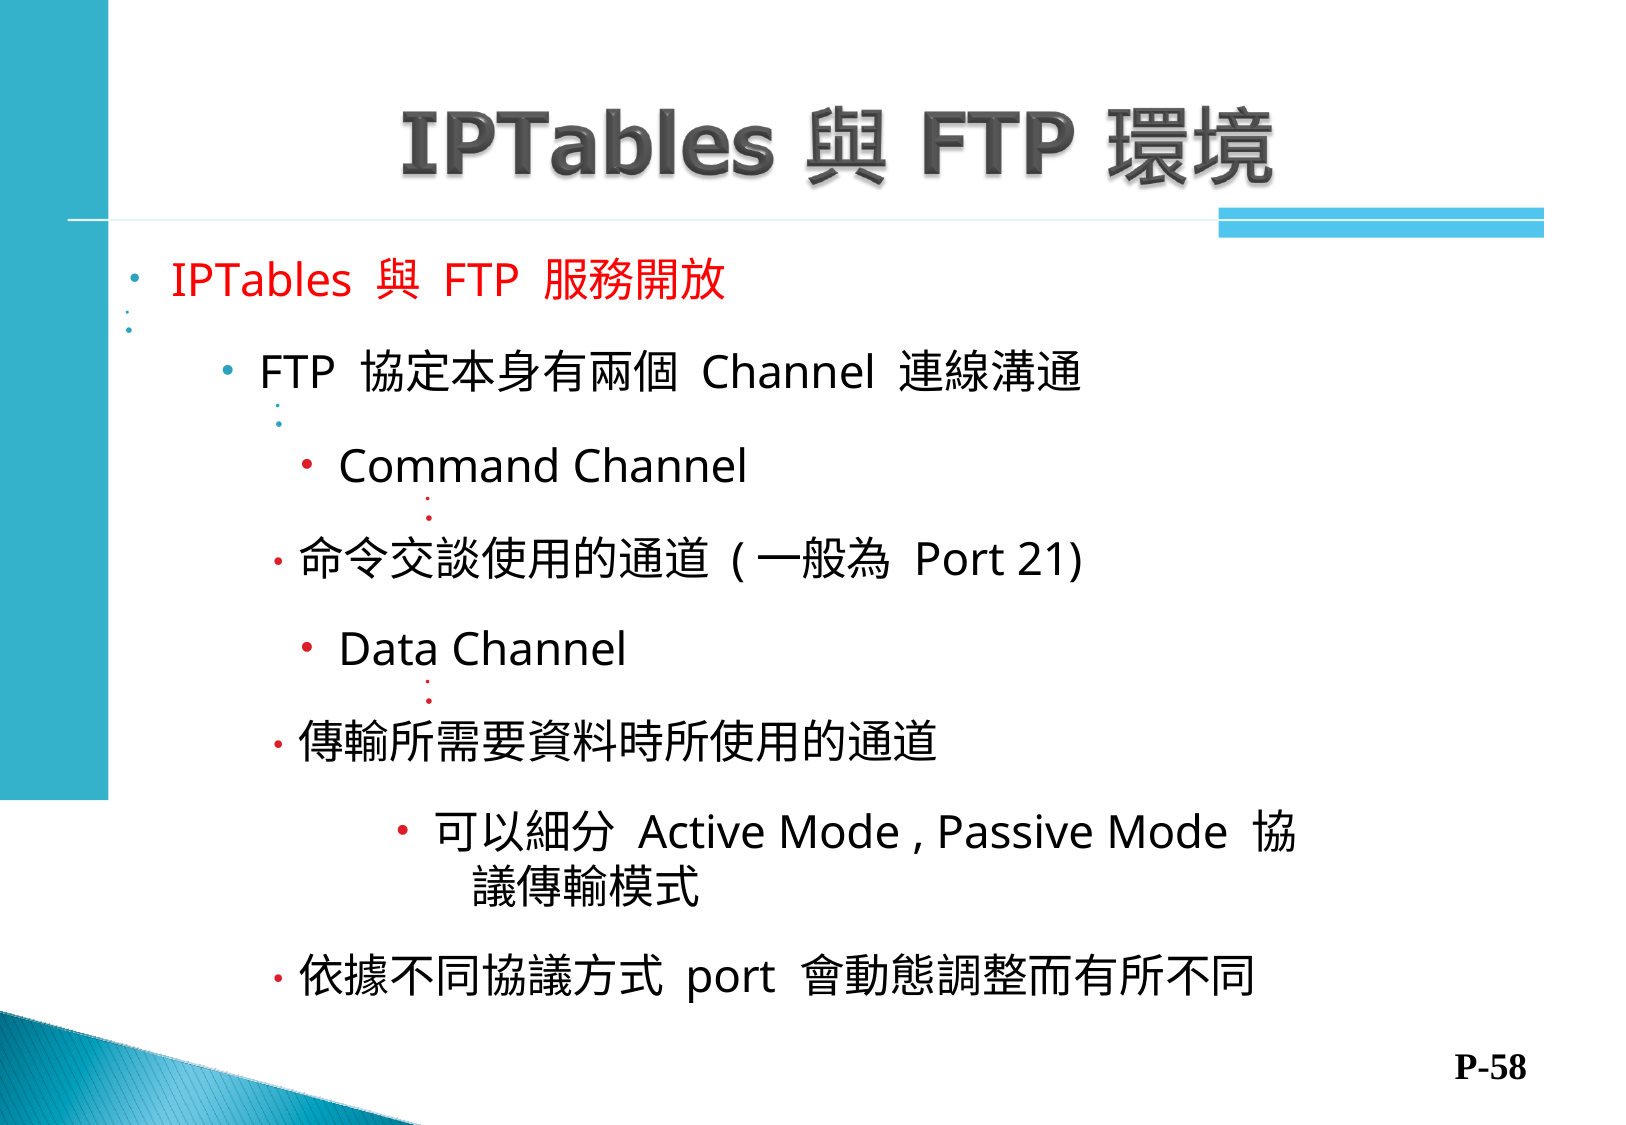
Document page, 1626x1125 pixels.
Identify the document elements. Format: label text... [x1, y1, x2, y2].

text_box IPTables 與 FTP 服務開放 FTP 協定本身有兩個 Channel 連線溝通 Command Channel • 命令交談使用的通道 (一般為 Port 21) Data Channel • 傳輸所需要資料時所使用的通道 可以細分 Active Mode , Passive Mode 協議傳輸模式 • 依據不同協議方式 port 會動態調整而有所不同 [125, 250, 1343, 934]
text_box [387, 81, 1285, 203]
text_box P-47 [1452, 1042, 1532, 1090]
